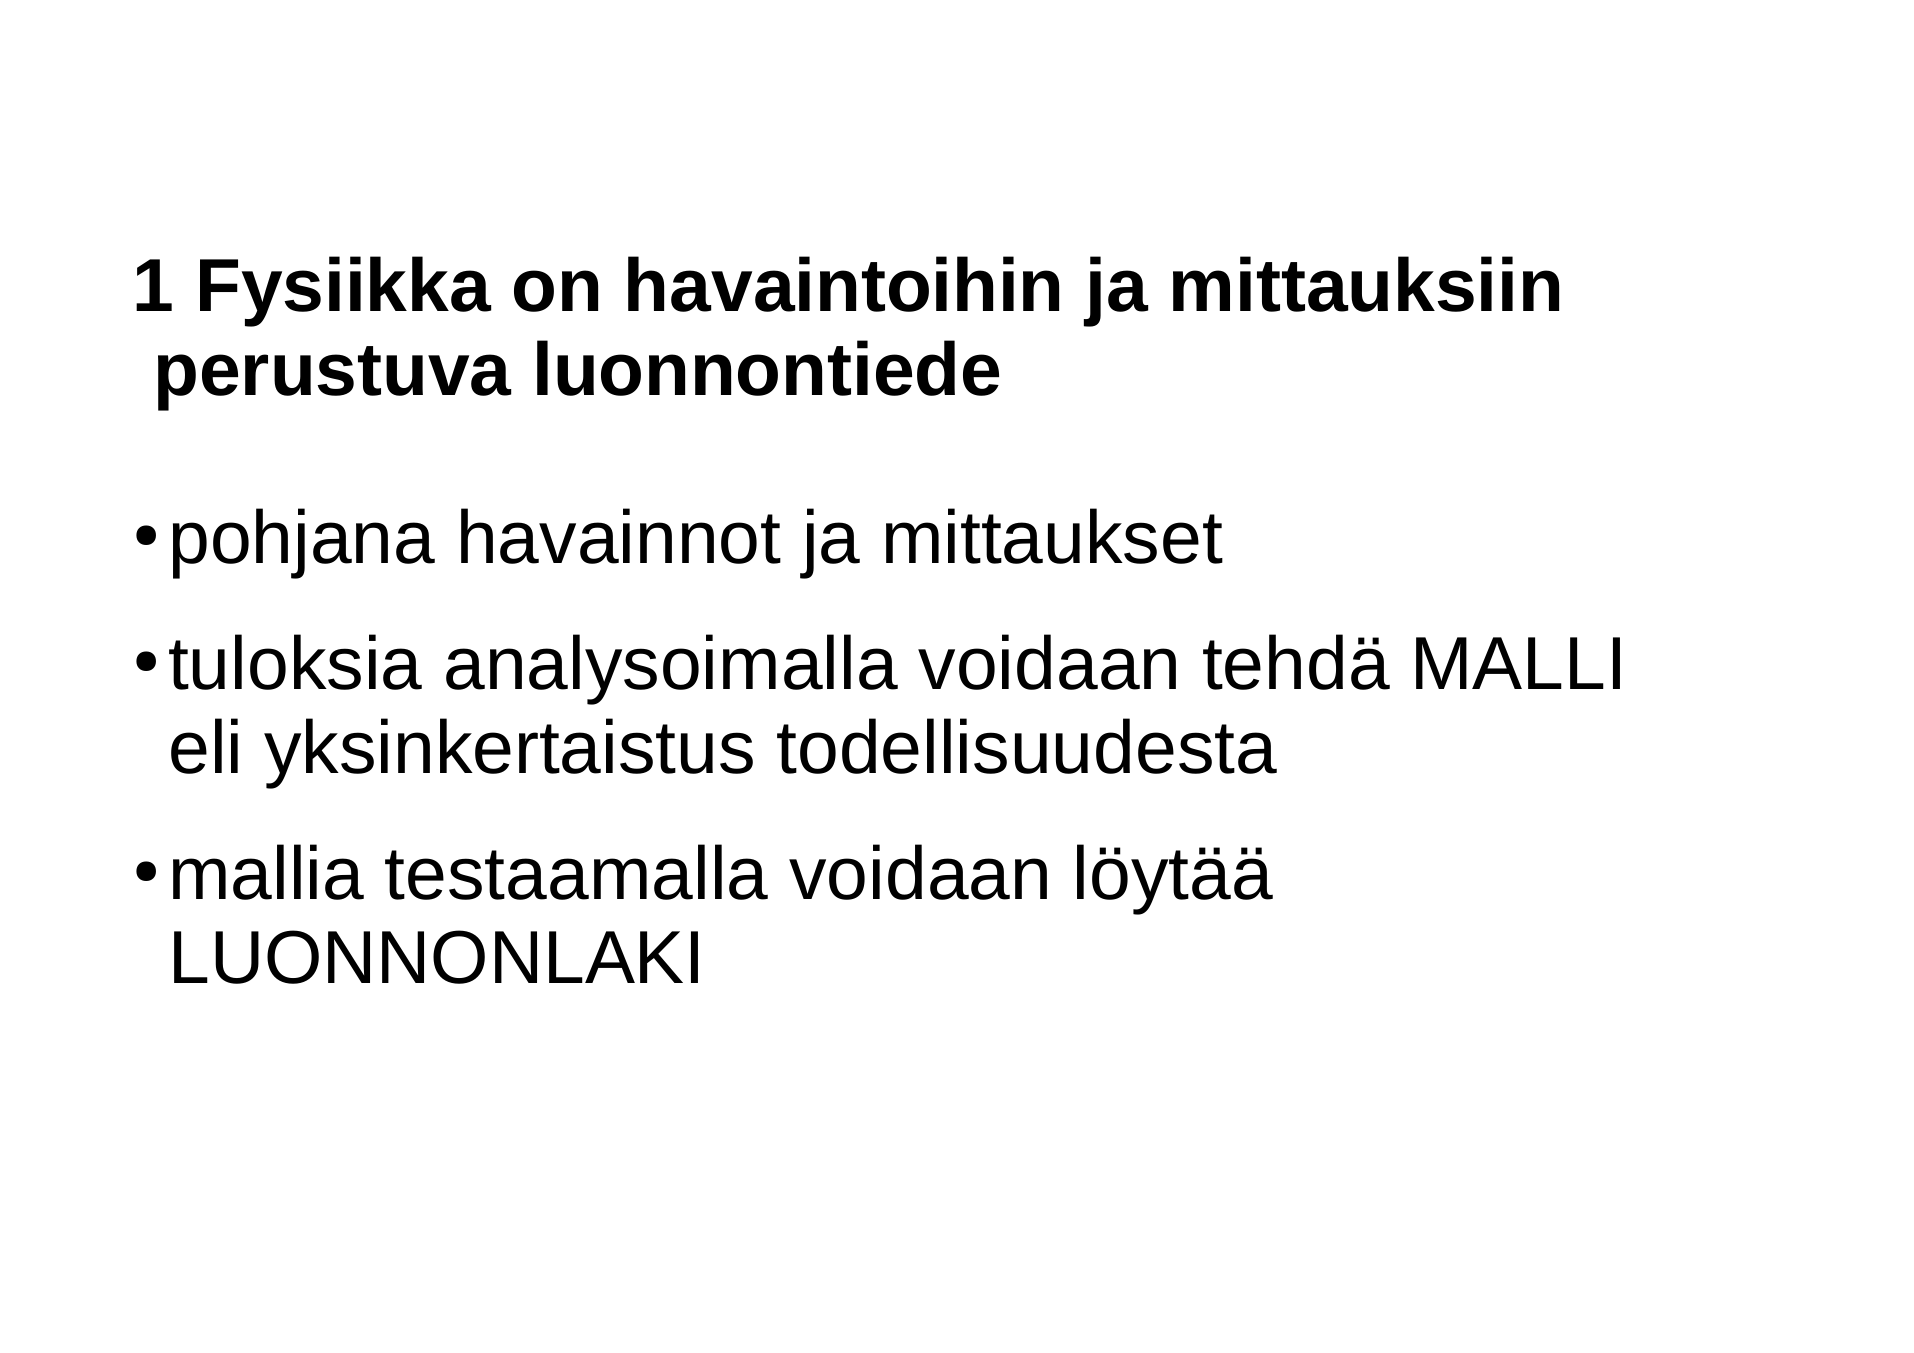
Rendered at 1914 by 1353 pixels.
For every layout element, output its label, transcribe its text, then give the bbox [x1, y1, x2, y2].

text_box 1 Fysiikka on havaintoihin ja mittauksiin perustuva luonnontiede pohjana havainnot ja mittaukset tuloksia analysoimalla voidaan tehdä MALLI eli yksinkertaistus todellisuudesta mallia testaamalla voidaan löytää LUONNONLAKI [118, 236, 1666, 1091]
